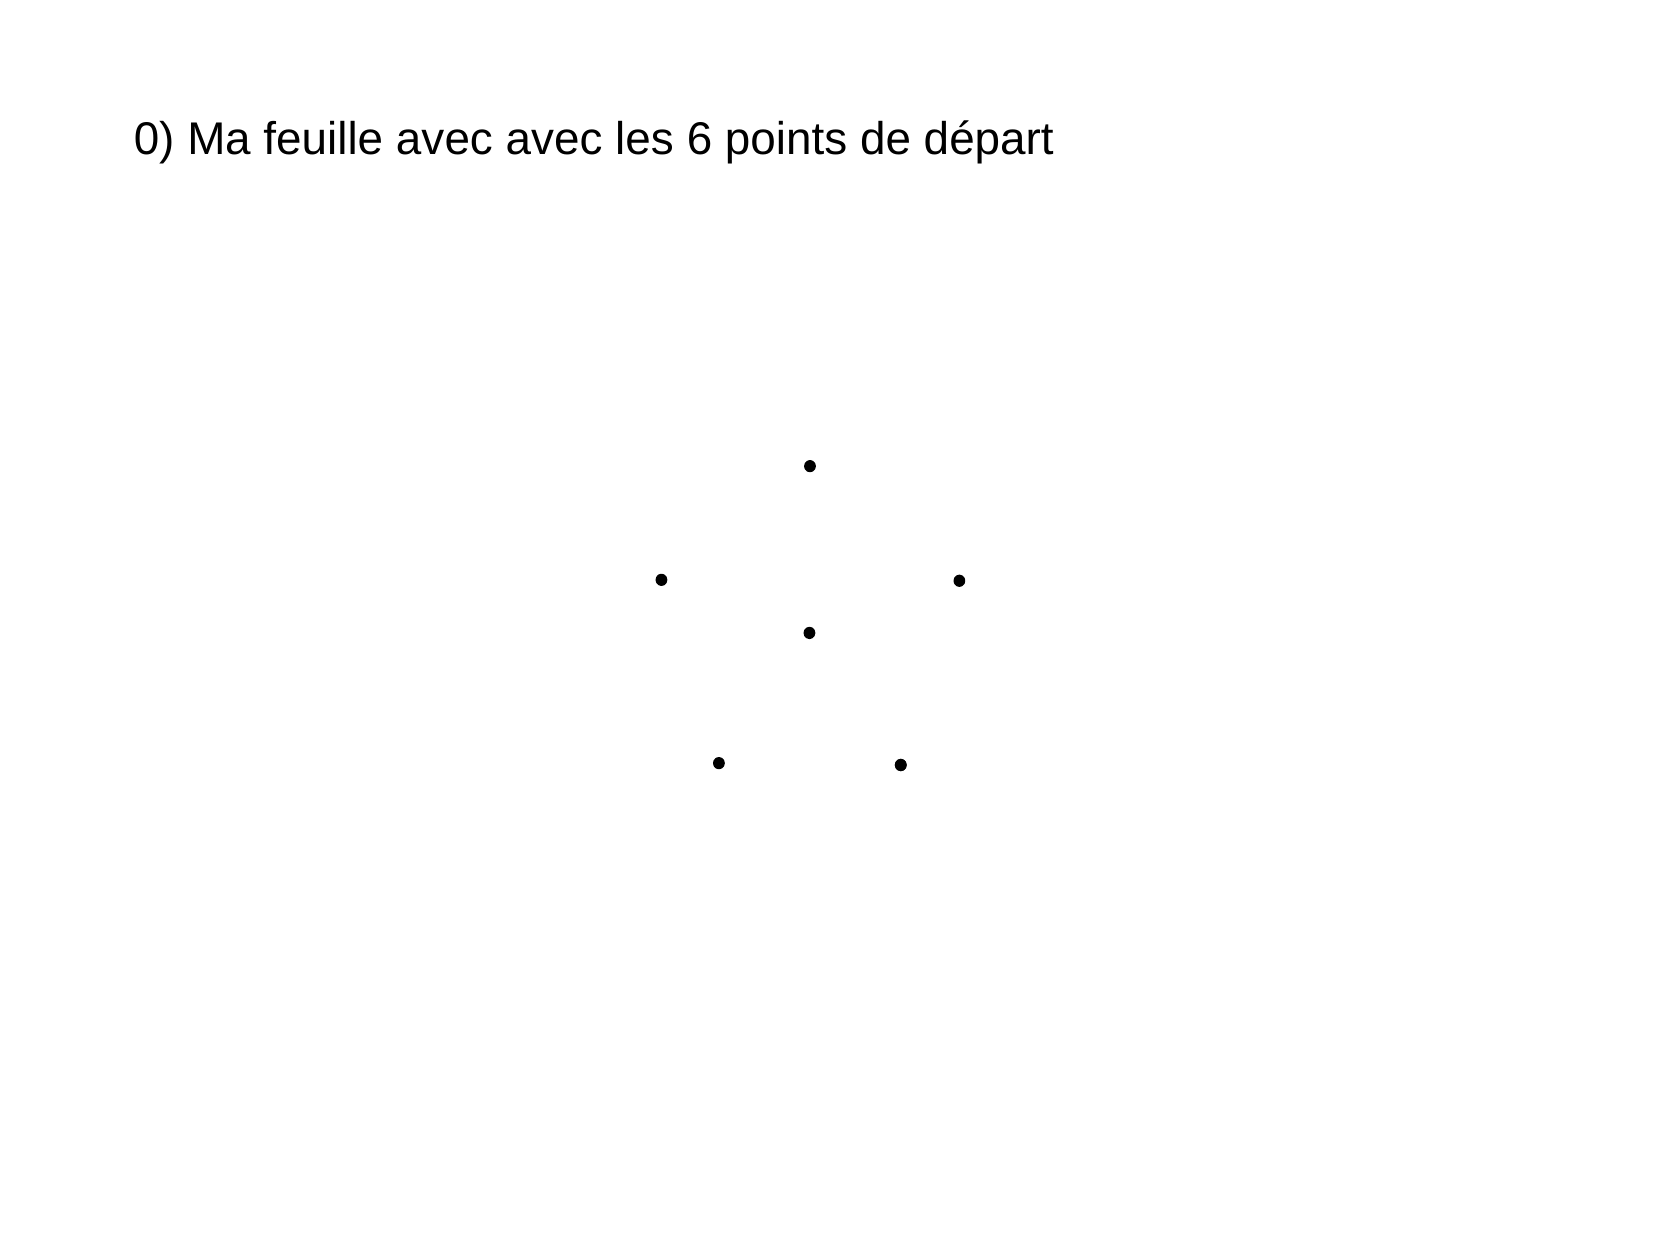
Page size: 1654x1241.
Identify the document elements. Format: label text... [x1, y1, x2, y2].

text_box [805, 628, 814, 638]
text_box [805, 461, 815, 471]
text_box [954, 576, 964, 586]
text_box [714, 758, 724, 768]
text_box [657, 575, 666, 585]
text_box [896, 760, 906, 770]
text_box 0) Ma feuille avec avec les 6 points de départ [117, 104, 1306, 174]
